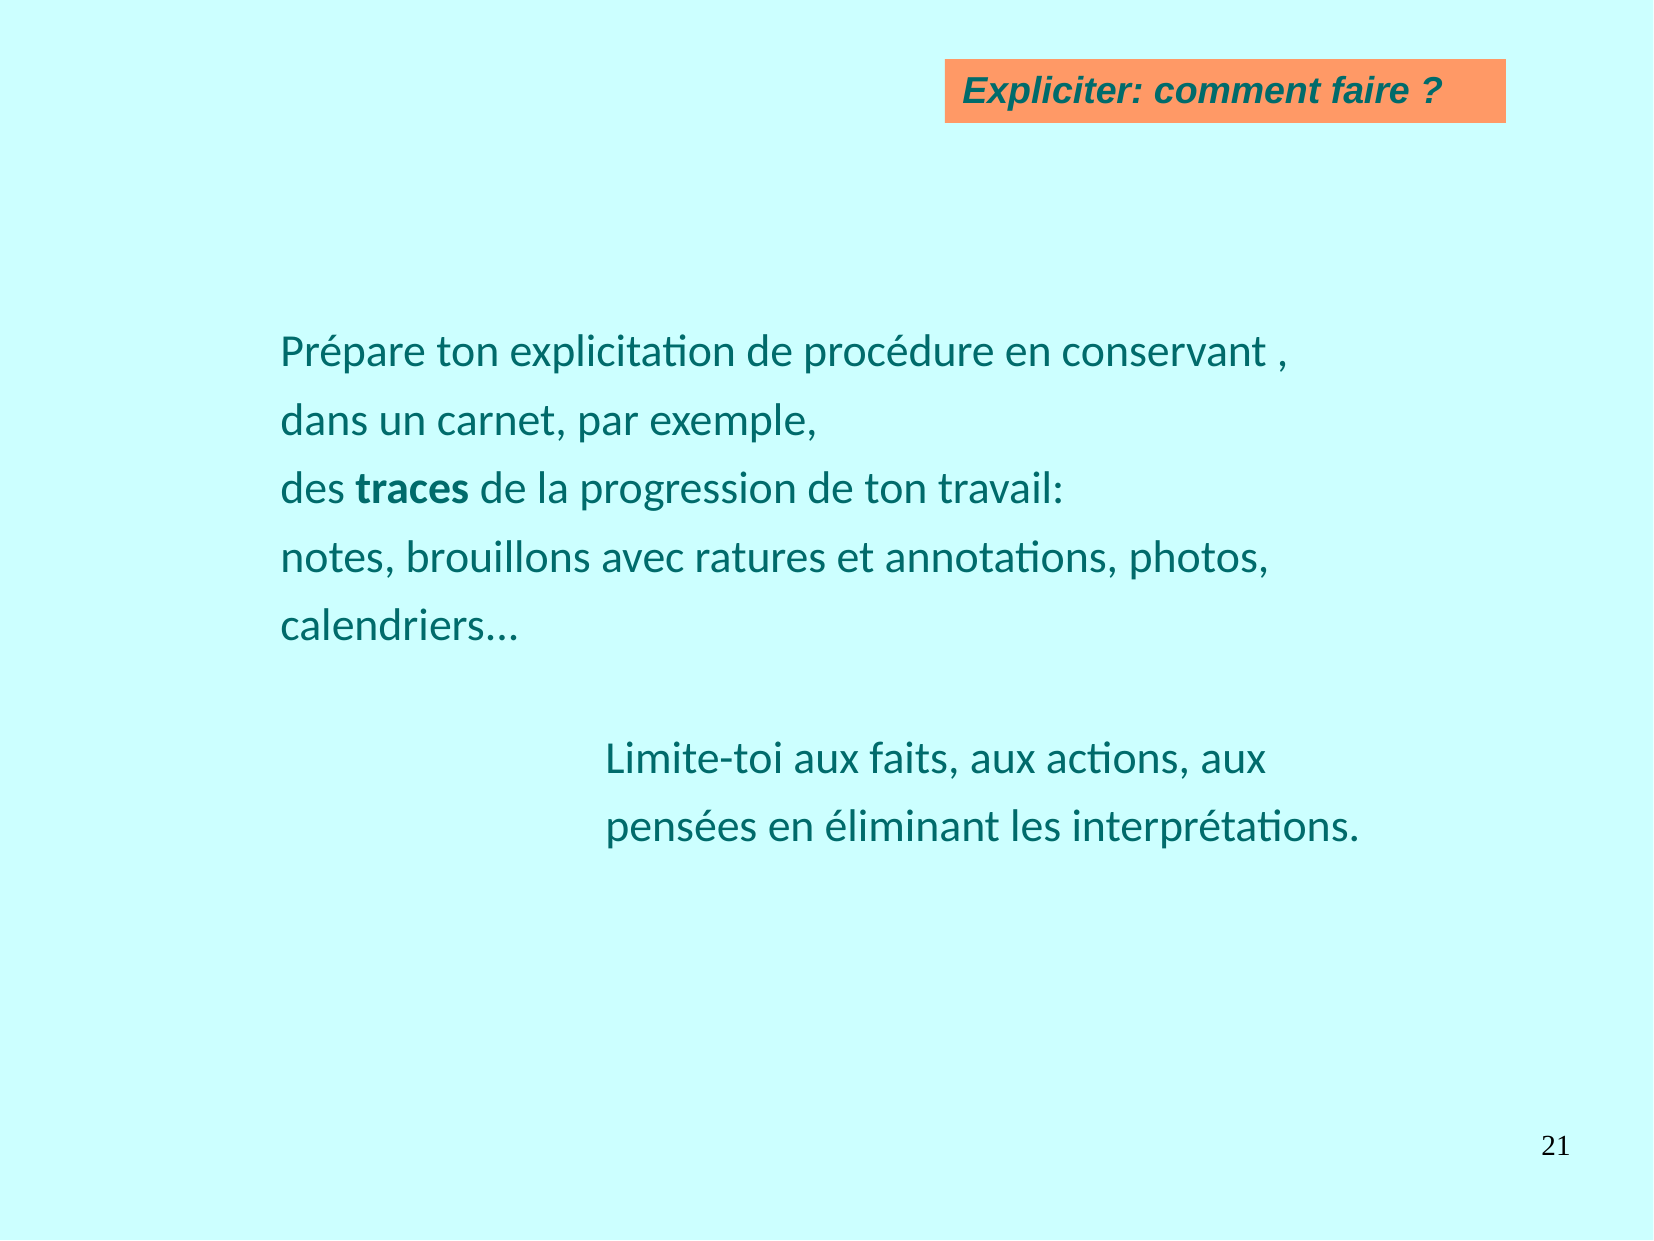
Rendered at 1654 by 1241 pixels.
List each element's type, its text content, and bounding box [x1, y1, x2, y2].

text_box Prépare ton explicitation de procédure en conservant , dans un carnet, par exemple, des traces de la progression de ton travail: notes, brouillons avec ratures et annotations, photos, calendriers... [265, 324, 1329, 660]
text_box Limite-toi aux faits, aux actions, aux pensées en éliminant les interprétations. [590, 708, 1388, 861]
text_box Expliciter: comment faire ? [944, 59, 1506, 123]
